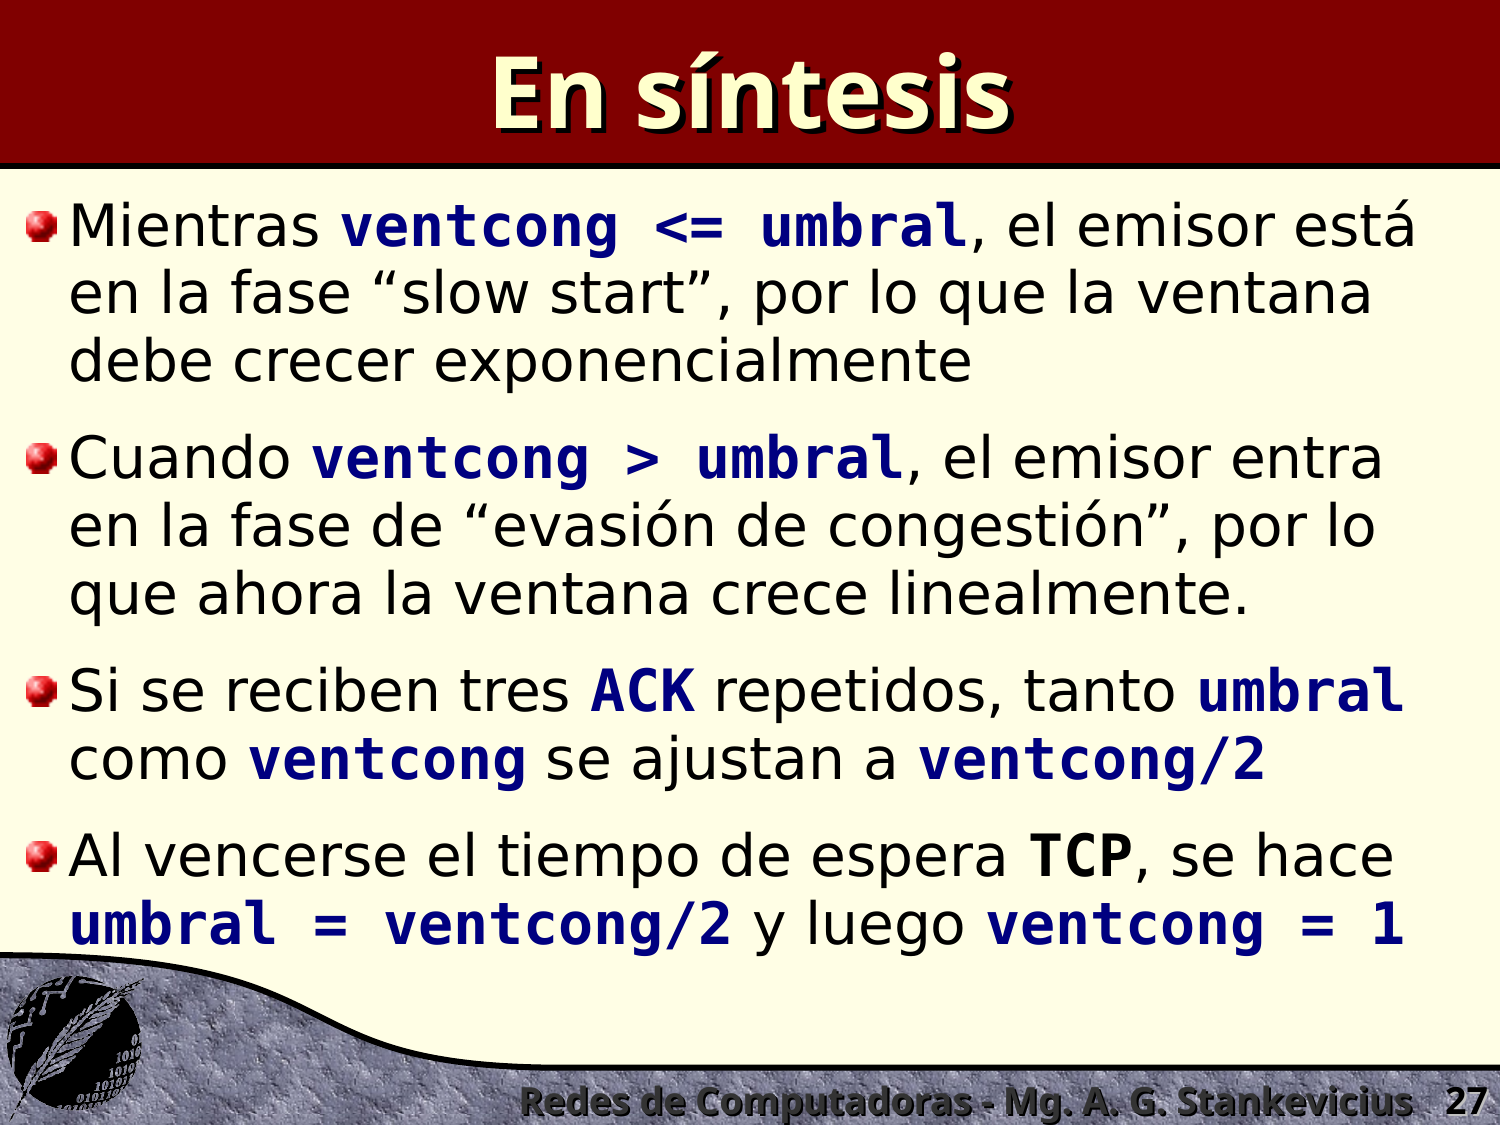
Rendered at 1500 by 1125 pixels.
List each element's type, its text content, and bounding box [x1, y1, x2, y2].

picture [790, 1100, 795, 1110]
picture [0, 959, 1500, 1125]
list Mientras ventcong <= umbral, el emisor está en la fase “slow start”, por lo que la ventana debe crecer exponencialmente Cuando ventcong > umbral, el emisor entra en la fase de “evasión de congestión”, por lo que ahora la ventana crece linealmente. Si se reciben tres ACK repetidos, tanto umbral como ventcong se ajustan a ventcong/2 Al vencerse el tiempo de espera TCP, se hace umbral = ventcong/2 y luego ventcong = 1 [11, 192, 1486, 959]
title En síntesis [15, 5, 1485, 160]
picture [1047, 1100, 1054, 1110]
